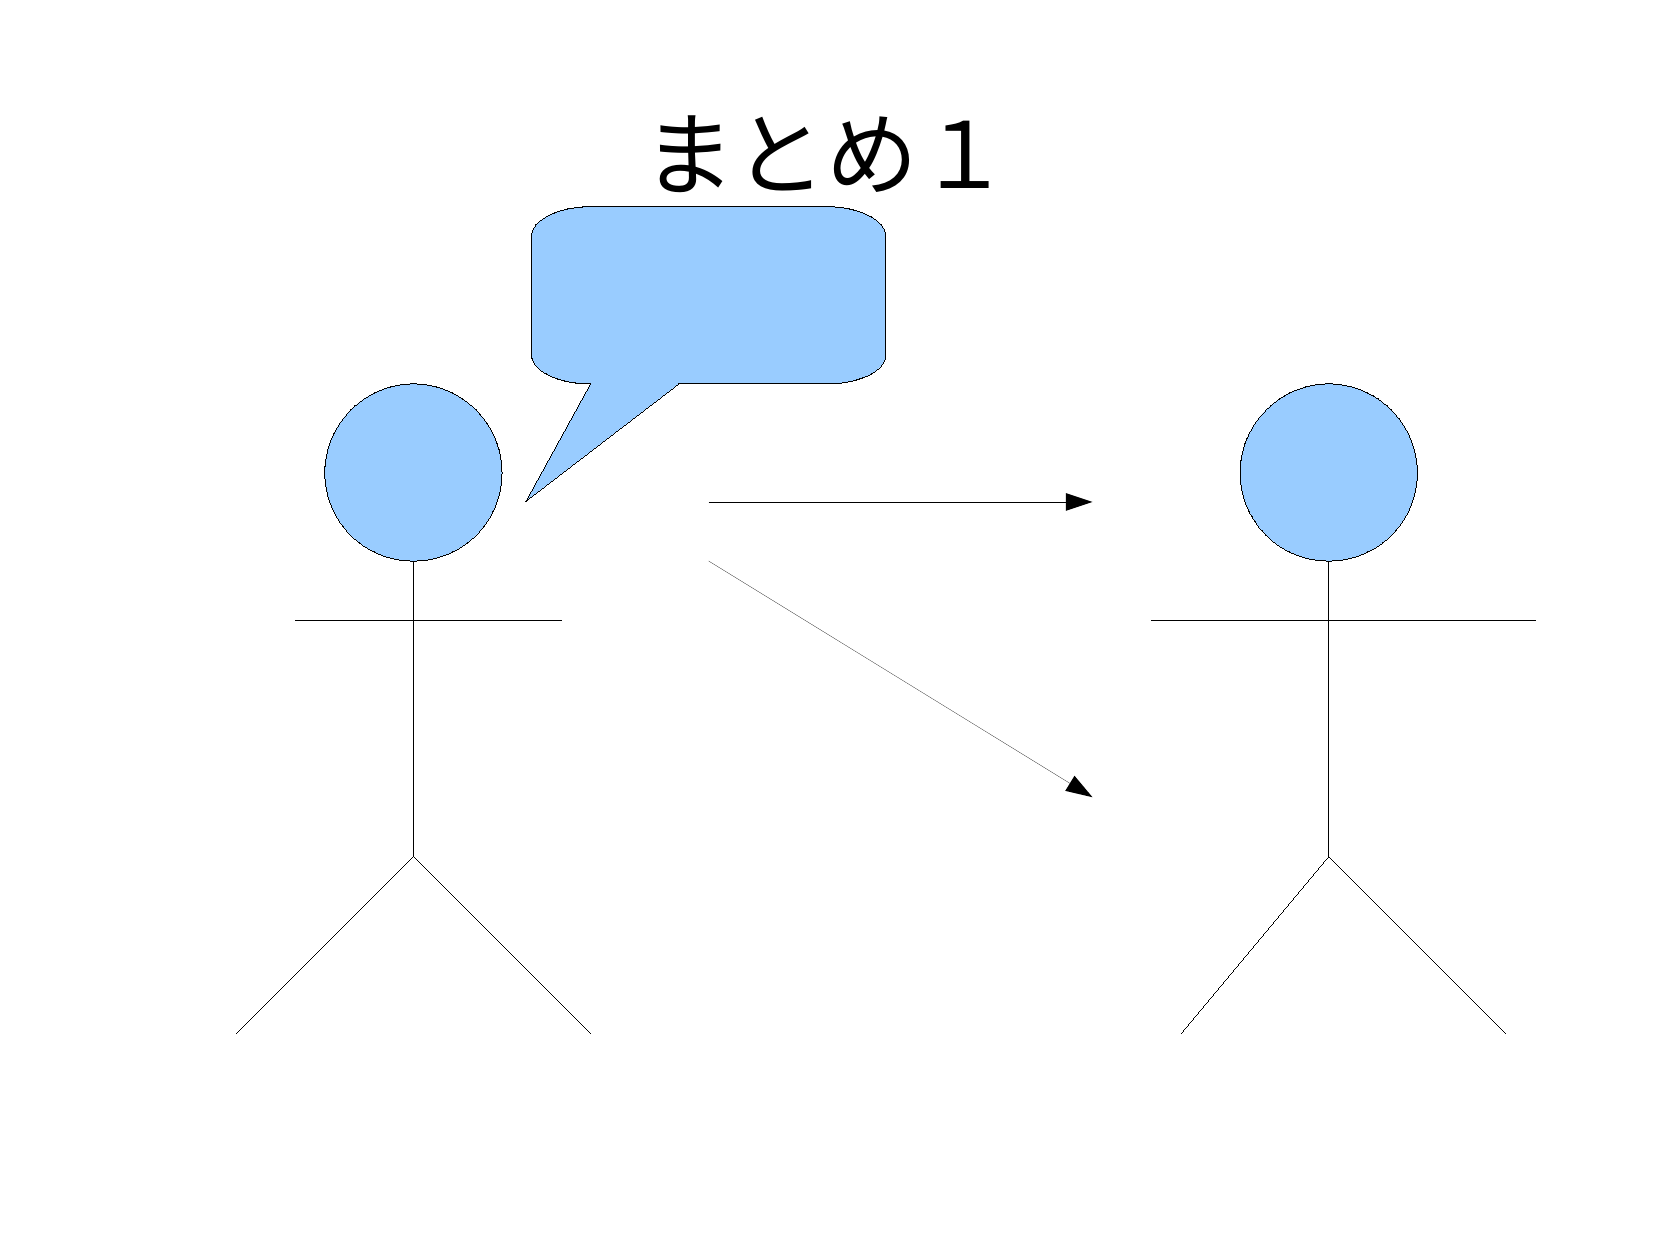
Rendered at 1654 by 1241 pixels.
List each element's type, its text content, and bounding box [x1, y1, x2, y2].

text_box [525, 206, 886, 502]
text_box [324, 383, 503, 562]
title まとめ１ [82, 49, 1571, 257]
text_box [1240, 383, 1418, 562]
